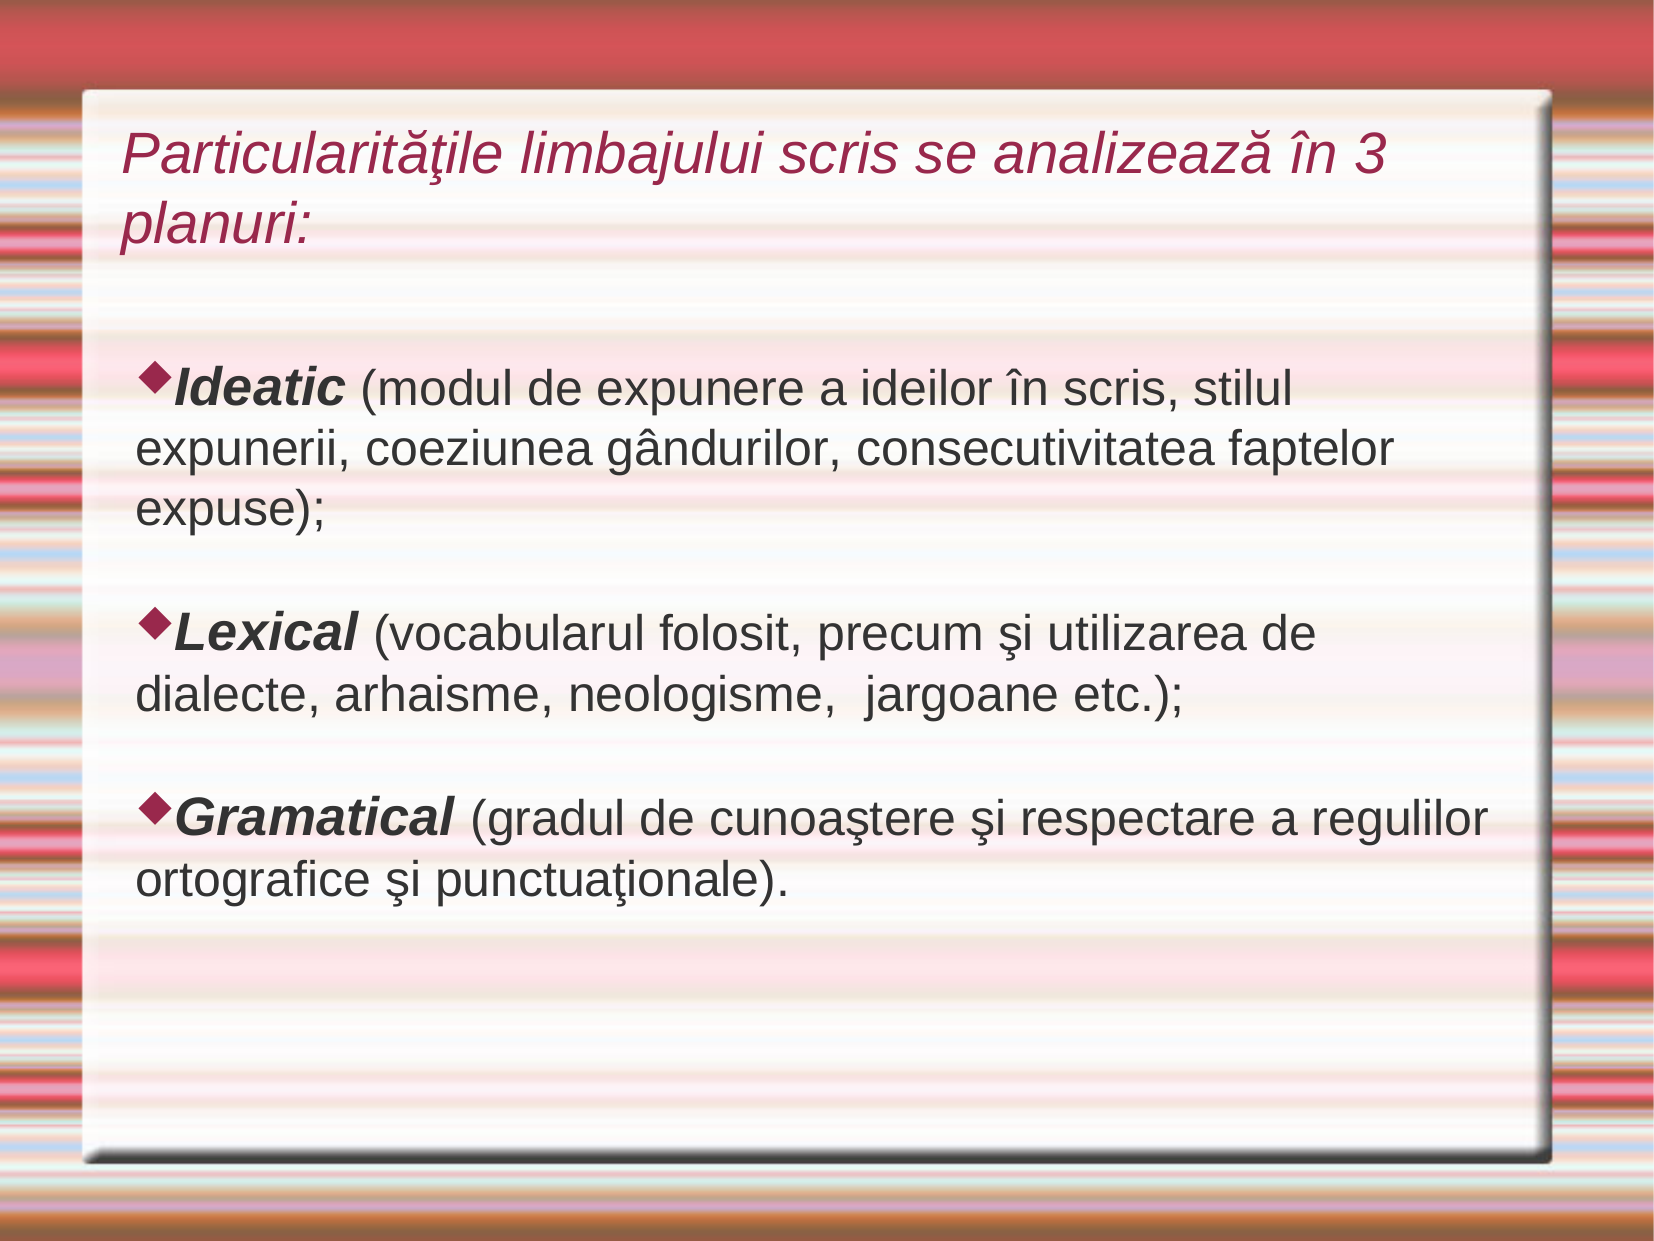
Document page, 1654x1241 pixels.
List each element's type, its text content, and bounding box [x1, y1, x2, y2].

title Particularităţile limbajului scris se analizează în 3 planuri: [121, 114, 1534, 322]
list Ideatic (modul de expunere a ideilor în scris, stilul expunerii, coeziunea gândurilor, consecutivitatea faptelor expuse); Lexical (vocabularul folosit, precum şi utilizarea de dialecte, arhaisme, neologisme, jargoane etc.); Gramatical (gradul de cunoaştere şi respectare a regulilor ortografice şi punctuaţionale). [134, 350, 1516, 1132]
